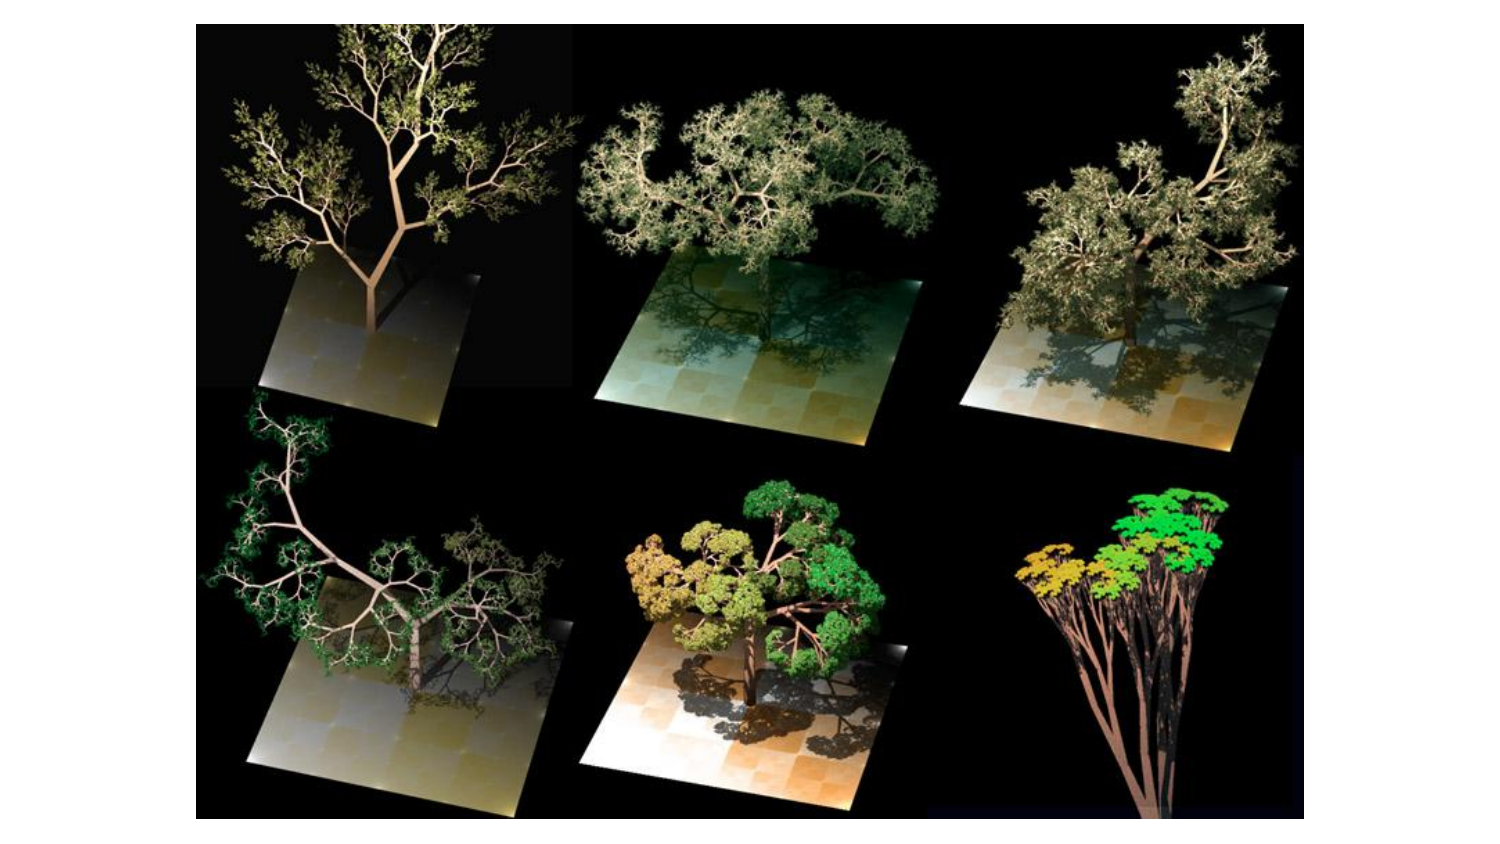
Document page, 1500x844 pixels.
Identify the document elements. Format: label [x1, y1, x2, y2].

picture [196, 24, 1304, 819]
